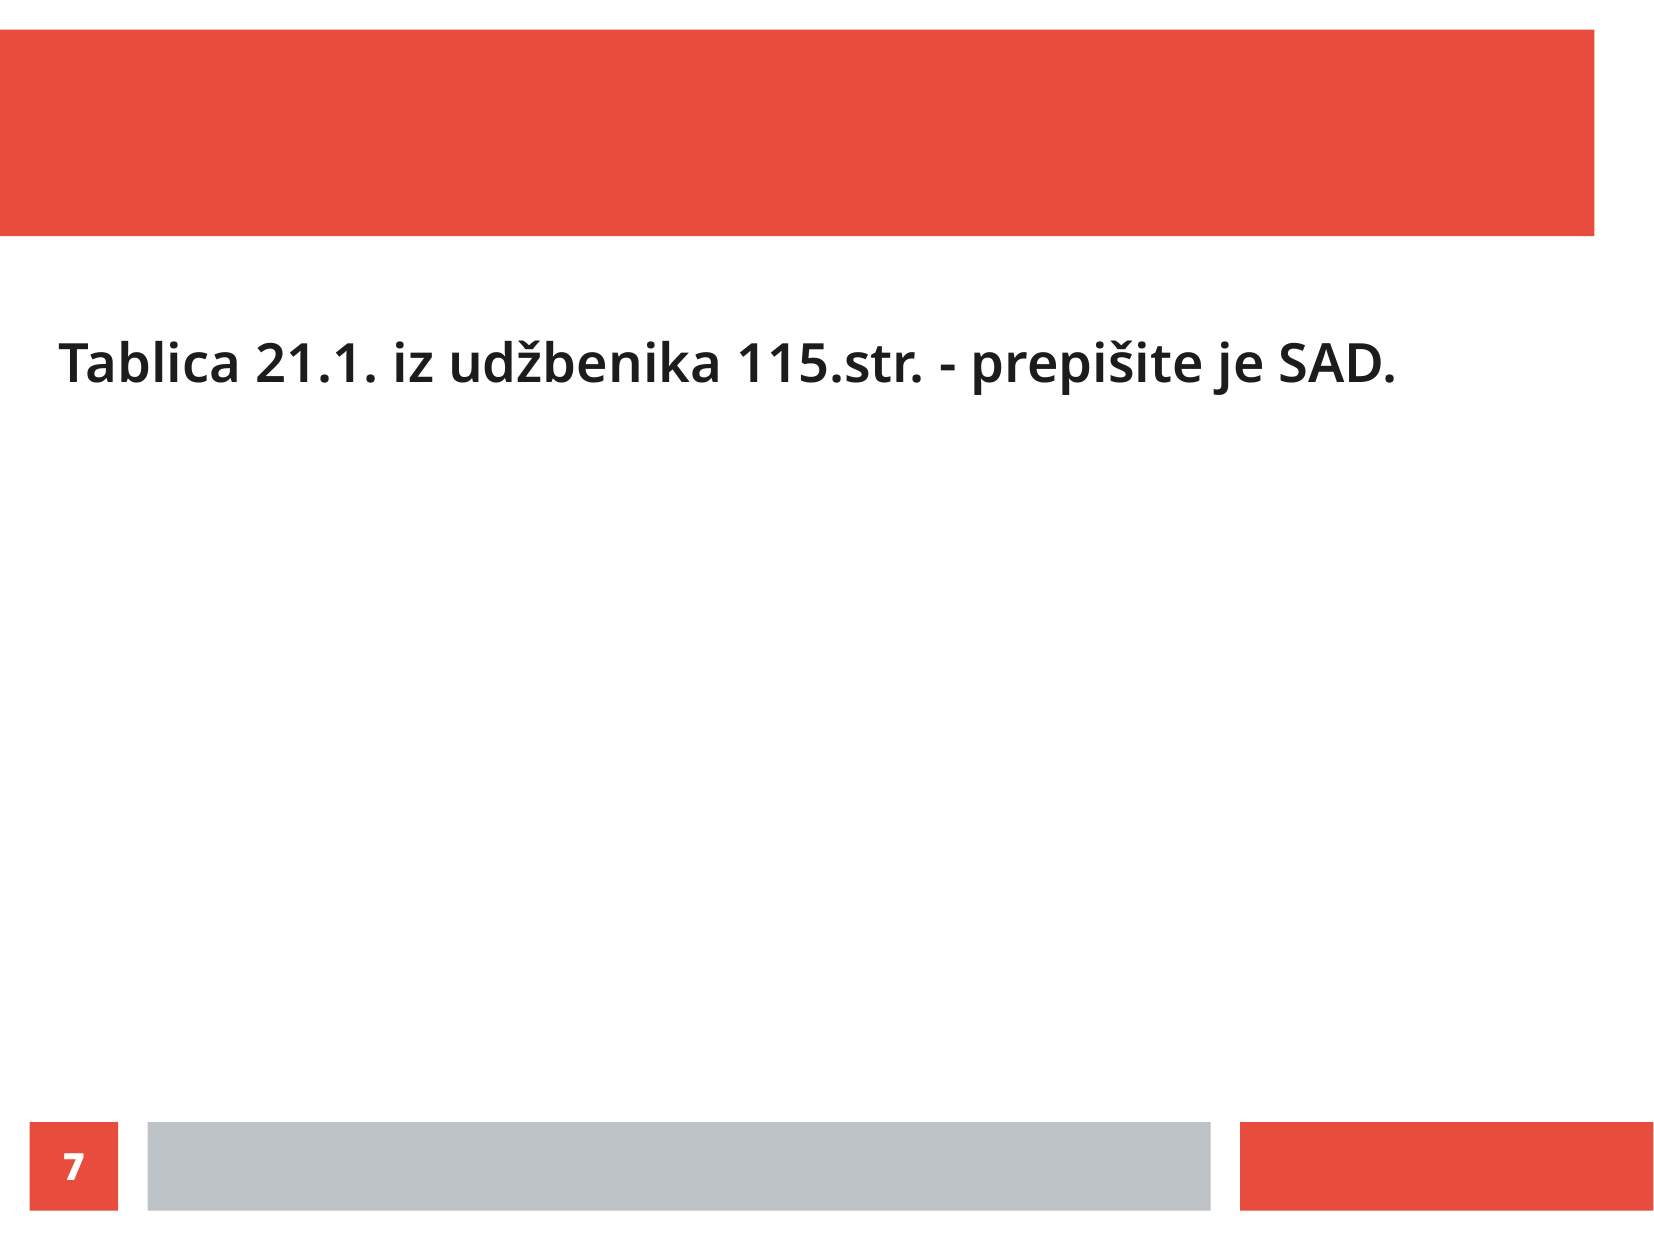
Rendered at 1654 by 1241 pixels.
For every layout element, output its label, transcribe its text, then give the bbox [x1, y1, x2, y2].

list Tablica 21.1. iz udžbenika 115.str. - prepišite je SAD. [59, 324, 1565, 1093]
